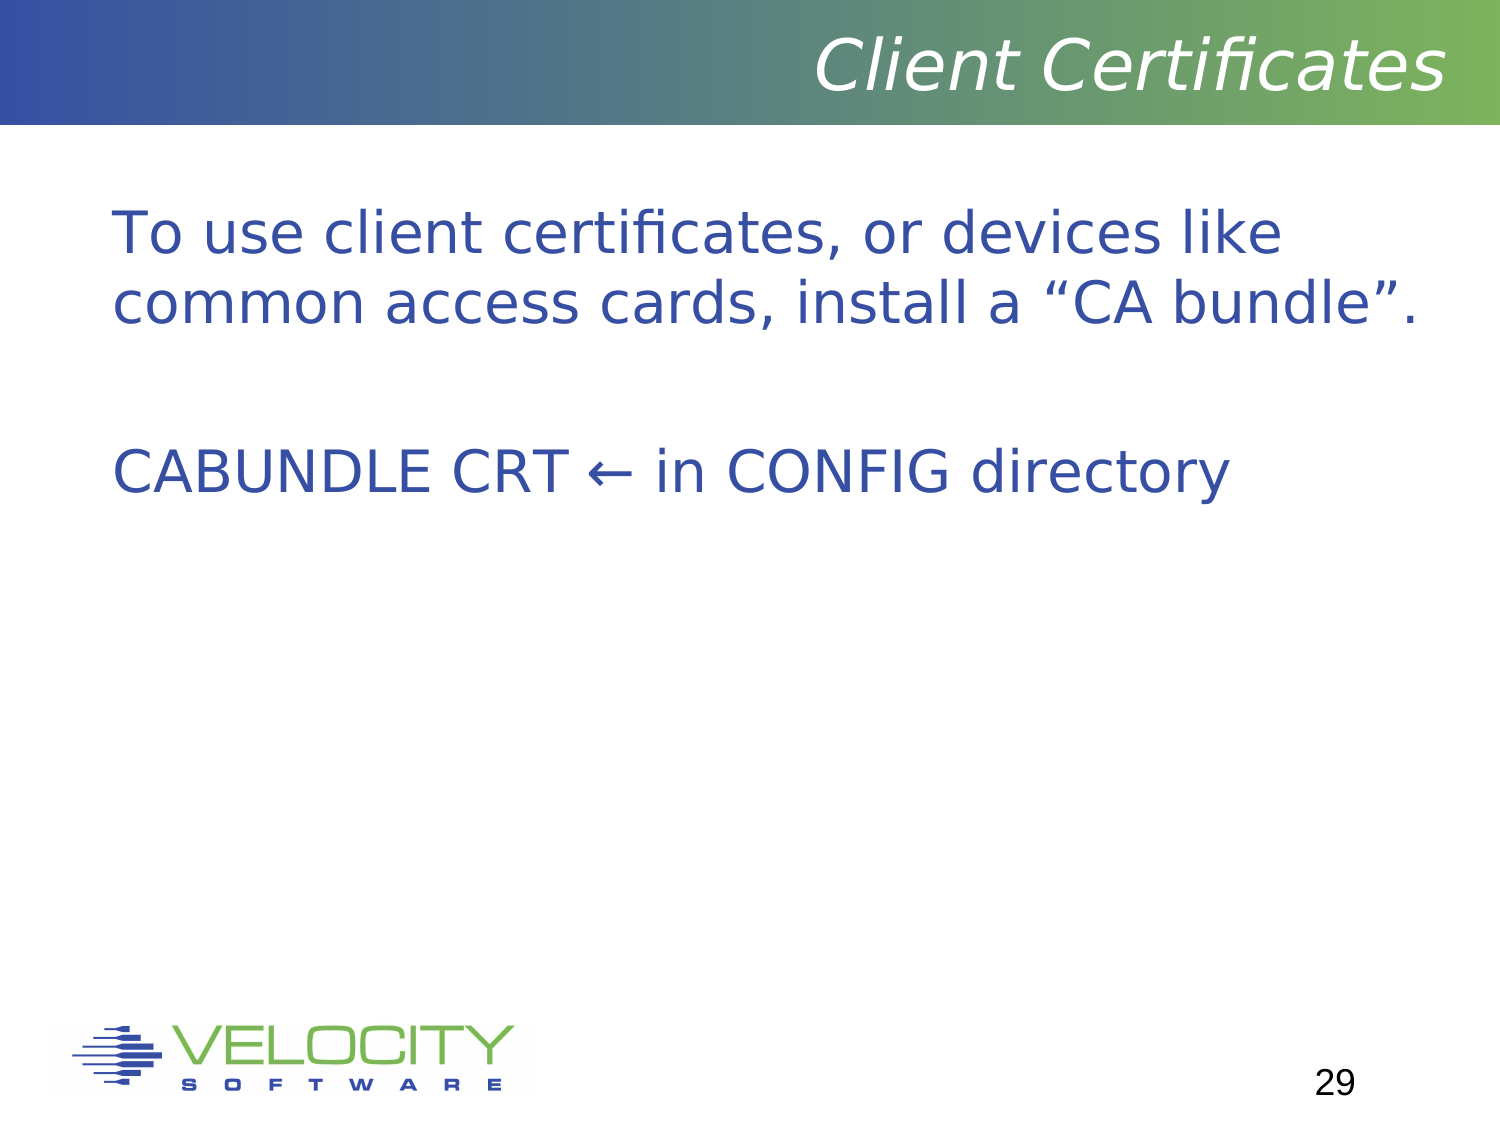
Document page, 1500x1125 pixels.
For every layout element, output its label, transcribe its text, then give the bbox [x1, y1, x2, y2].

title Client Certificates [62, 12, 1463, 113]
picture [50, 1021, 538, 1094]
list To use client certificates, or devices like common access cards, install a “CA bundle”. CABUNDLE CRT ← in CONFIG directory [70, 187, 1438, 935]
